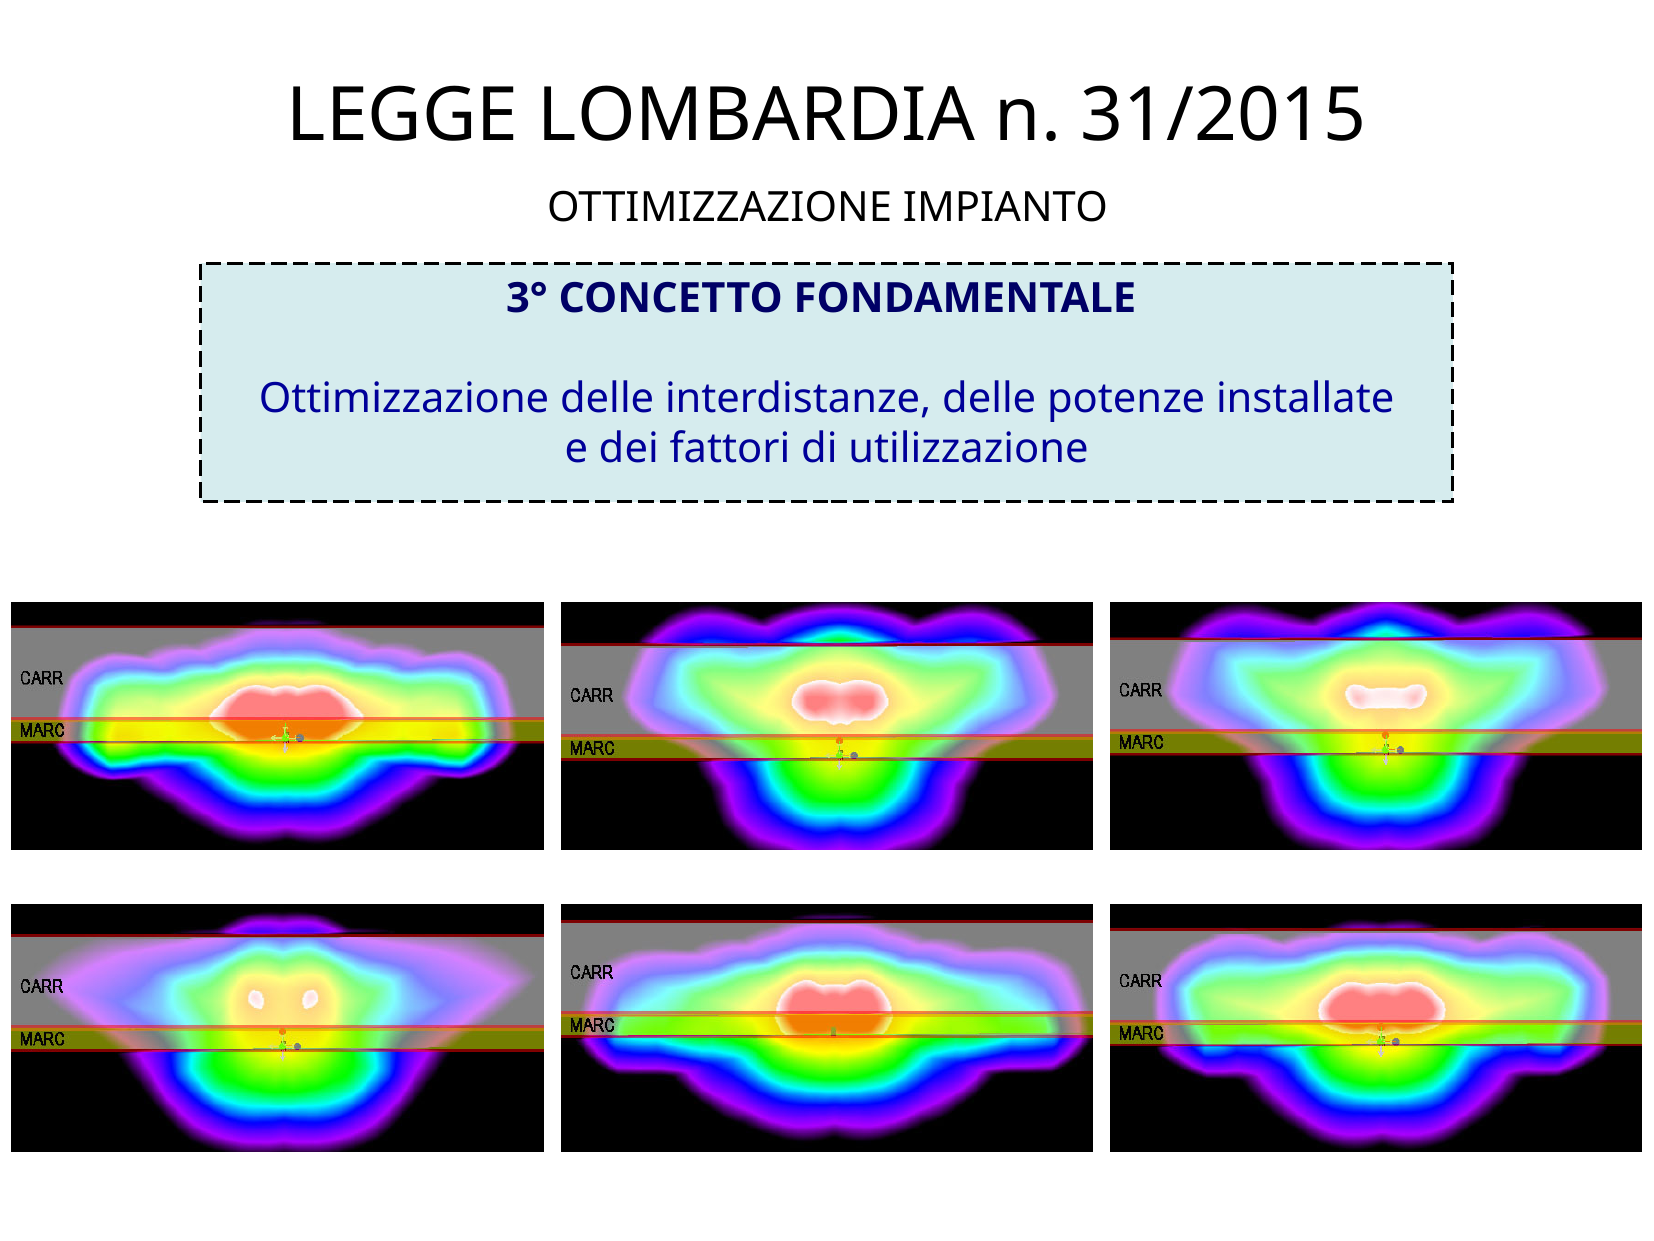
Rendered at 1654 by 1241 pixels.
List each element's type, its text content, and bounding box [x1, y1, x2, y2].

title LEGGE LOMBARDIA n. 31/2015 [124, 44, 1530, 176]
text_box OTTIMIZZAZIONE IMPIANTO [297, 172, 1359, 238]
picture [561, 904, 1093, 1152]
picture [1110, 904, 1642, 1152]
picture [11, 904, 544, 1152]
text_box 3° CONCETTO FONDAMENTALE Ottimizzazione delle interdistanze, delle potenze installate e dei fattori di utilizzazione [200, 263, 1453, 502]
picture [561, 602, 1093, 850]
picture [1110, 602, 1642, 850]
picture [11, 602, 544, 850]
